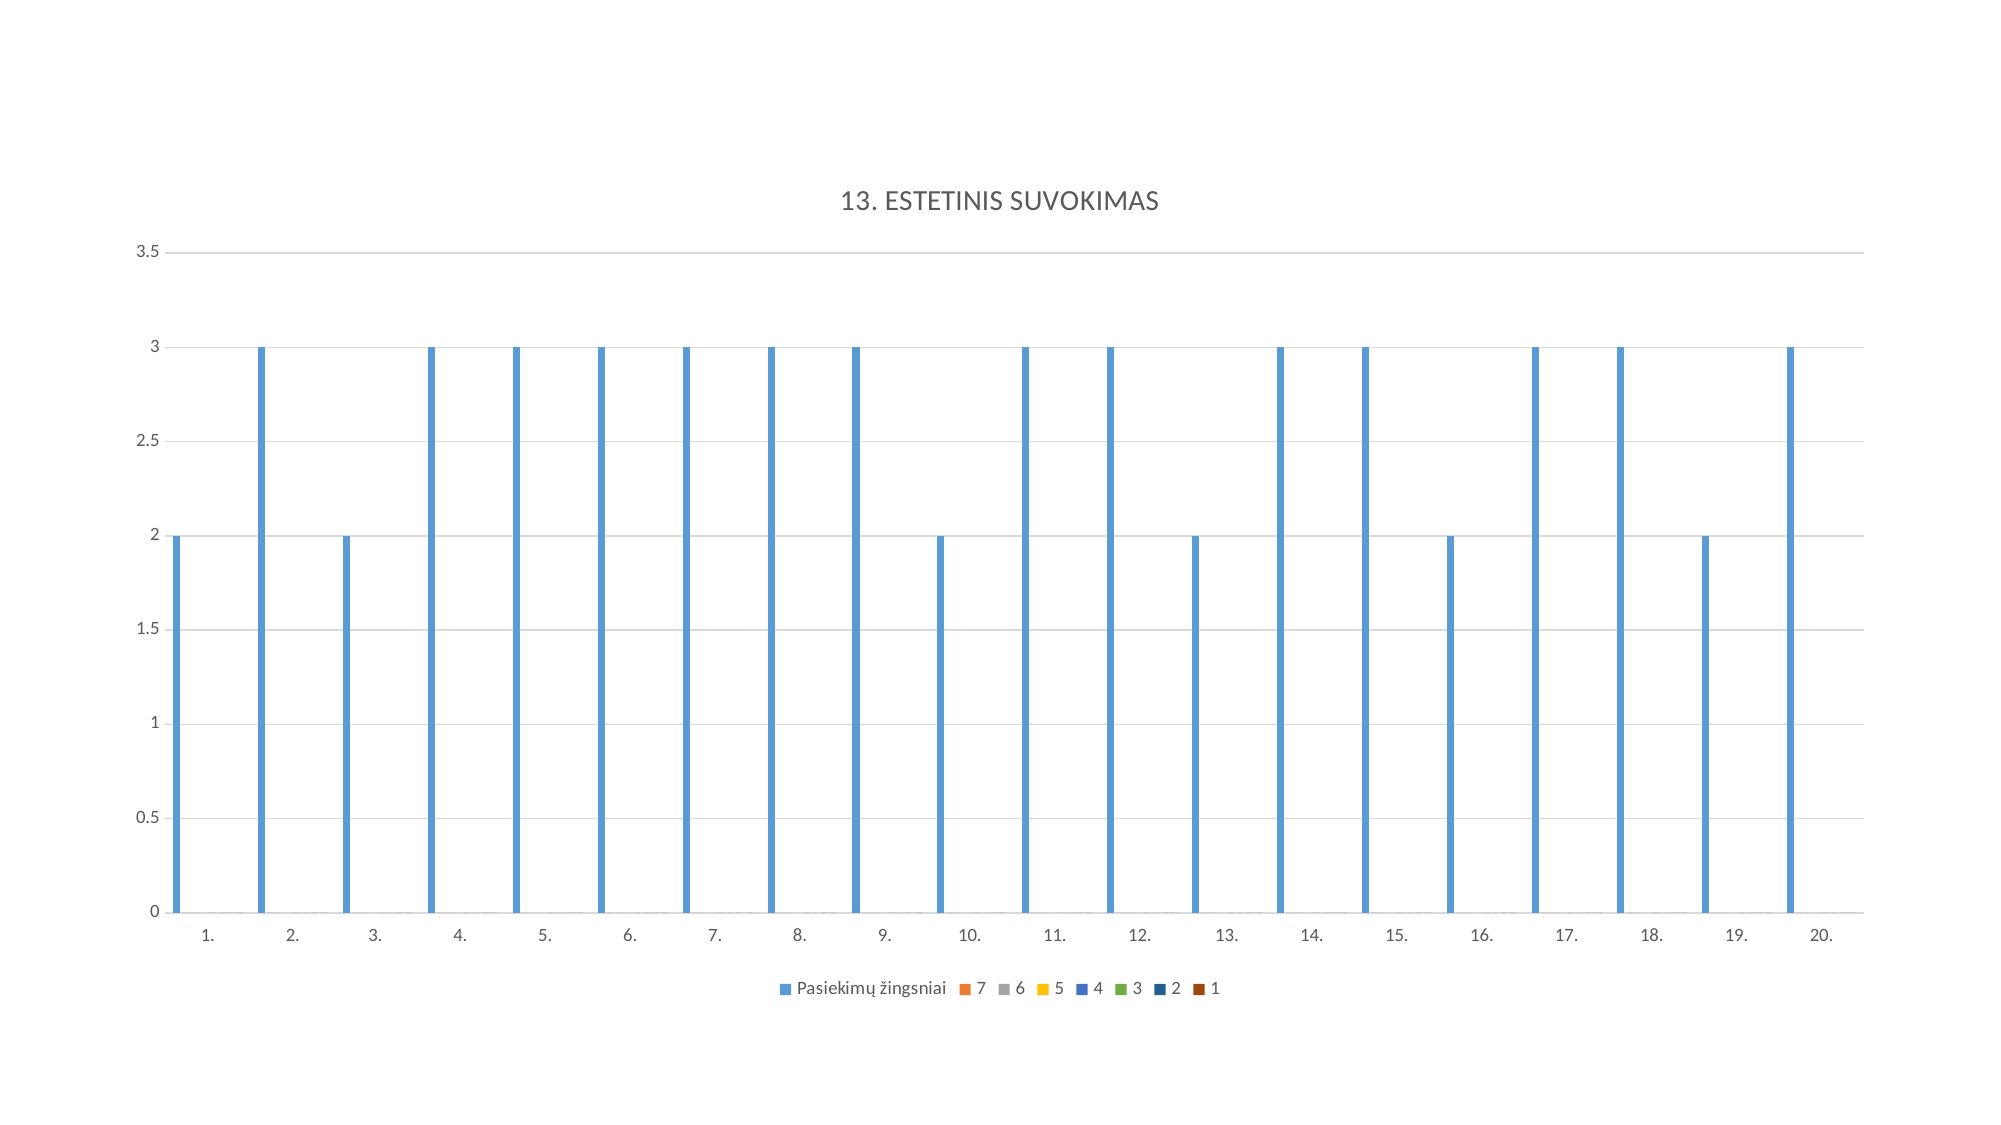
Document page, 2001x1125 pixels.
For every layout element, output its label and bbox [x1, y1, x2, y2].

chart [99, 154, 1900, 1005]
